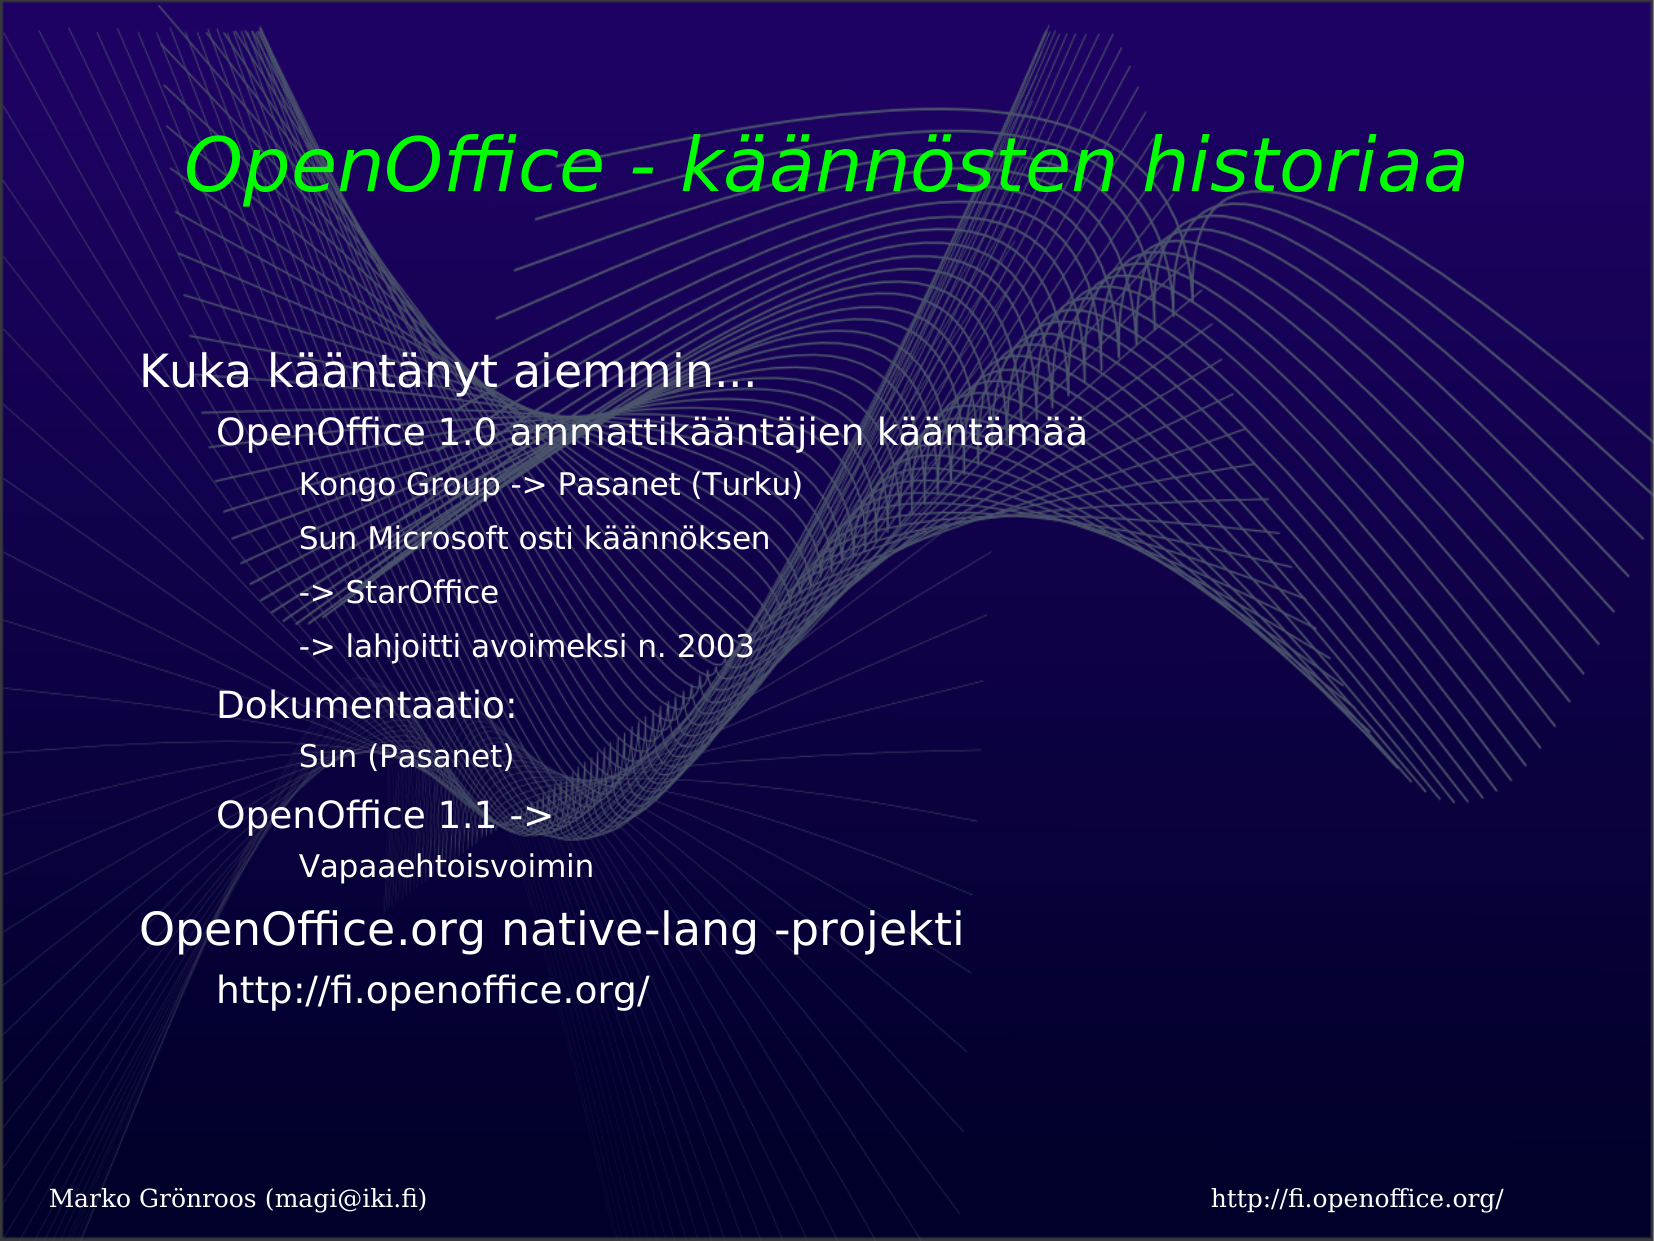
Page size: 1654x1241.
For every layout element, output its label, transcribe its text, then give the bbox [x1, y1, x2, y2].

title OpenOffice - käännösten historiaa [121, 61, 1534, 269]
picture [0, 0, 1654, 1241]
list Kuka kääntänyt aiemmin... OpenOffice 1.0 ammattikääntäjien kääntämää Kongo Group -> Pasanet (Turku) Sun Microsoft osti käännöksen -> StarOffice -> lahjoitti avoimeksi n. 2003 Dokumentaatio: Sun (Pasanet) OpenOffice 1.1 -> Vapaaehtoisvoimin OpenOffice.org native-lang -projekti http://fi.openoffice.org/ [121, 344, 1534, 1127]
